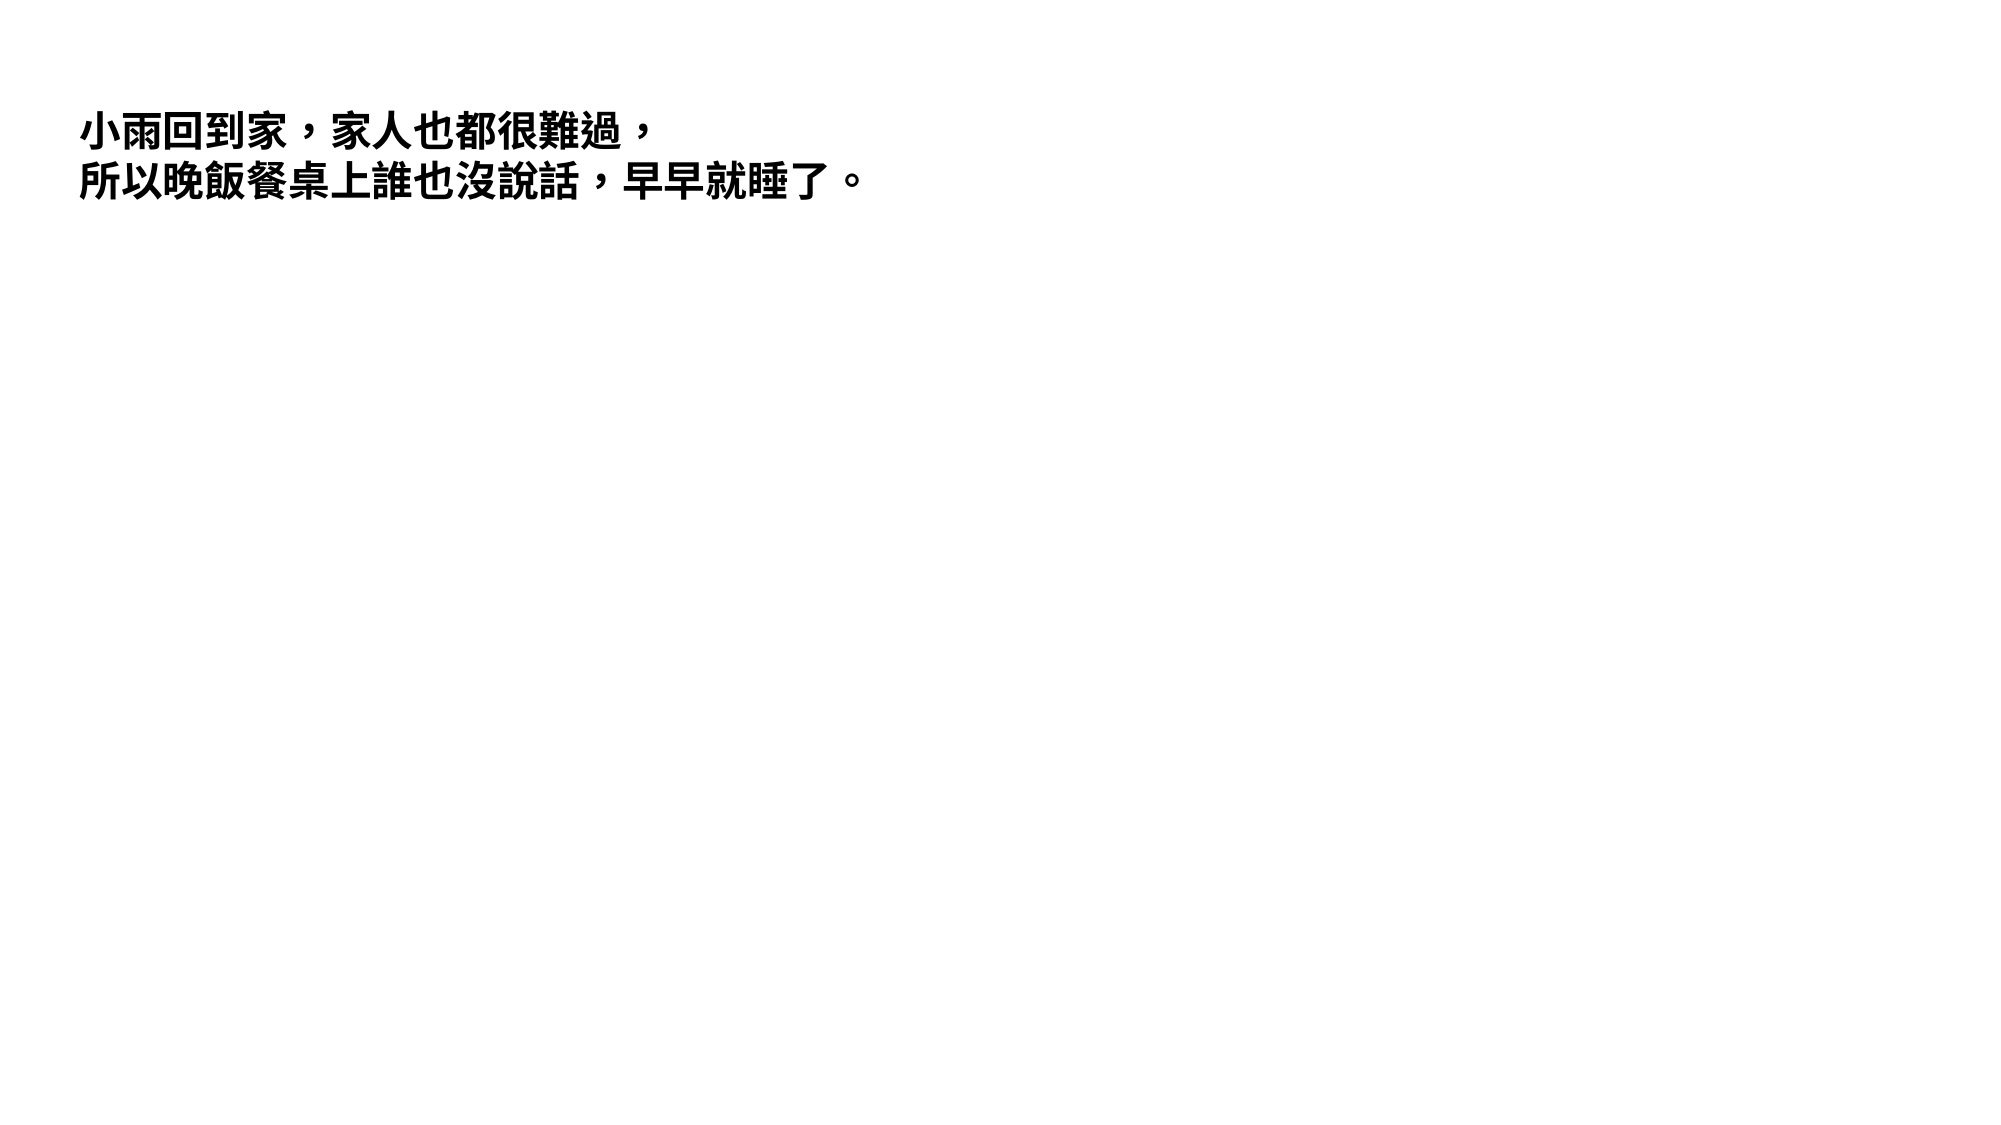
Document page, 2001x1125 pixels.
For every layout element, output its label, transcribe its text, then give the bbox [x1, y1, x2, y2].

text_box 小雨回到家，家人也都很難過， 所以晚飯餐桌上誰也沒說話，早早就睡了。 [65, 98, 1065, 213]
